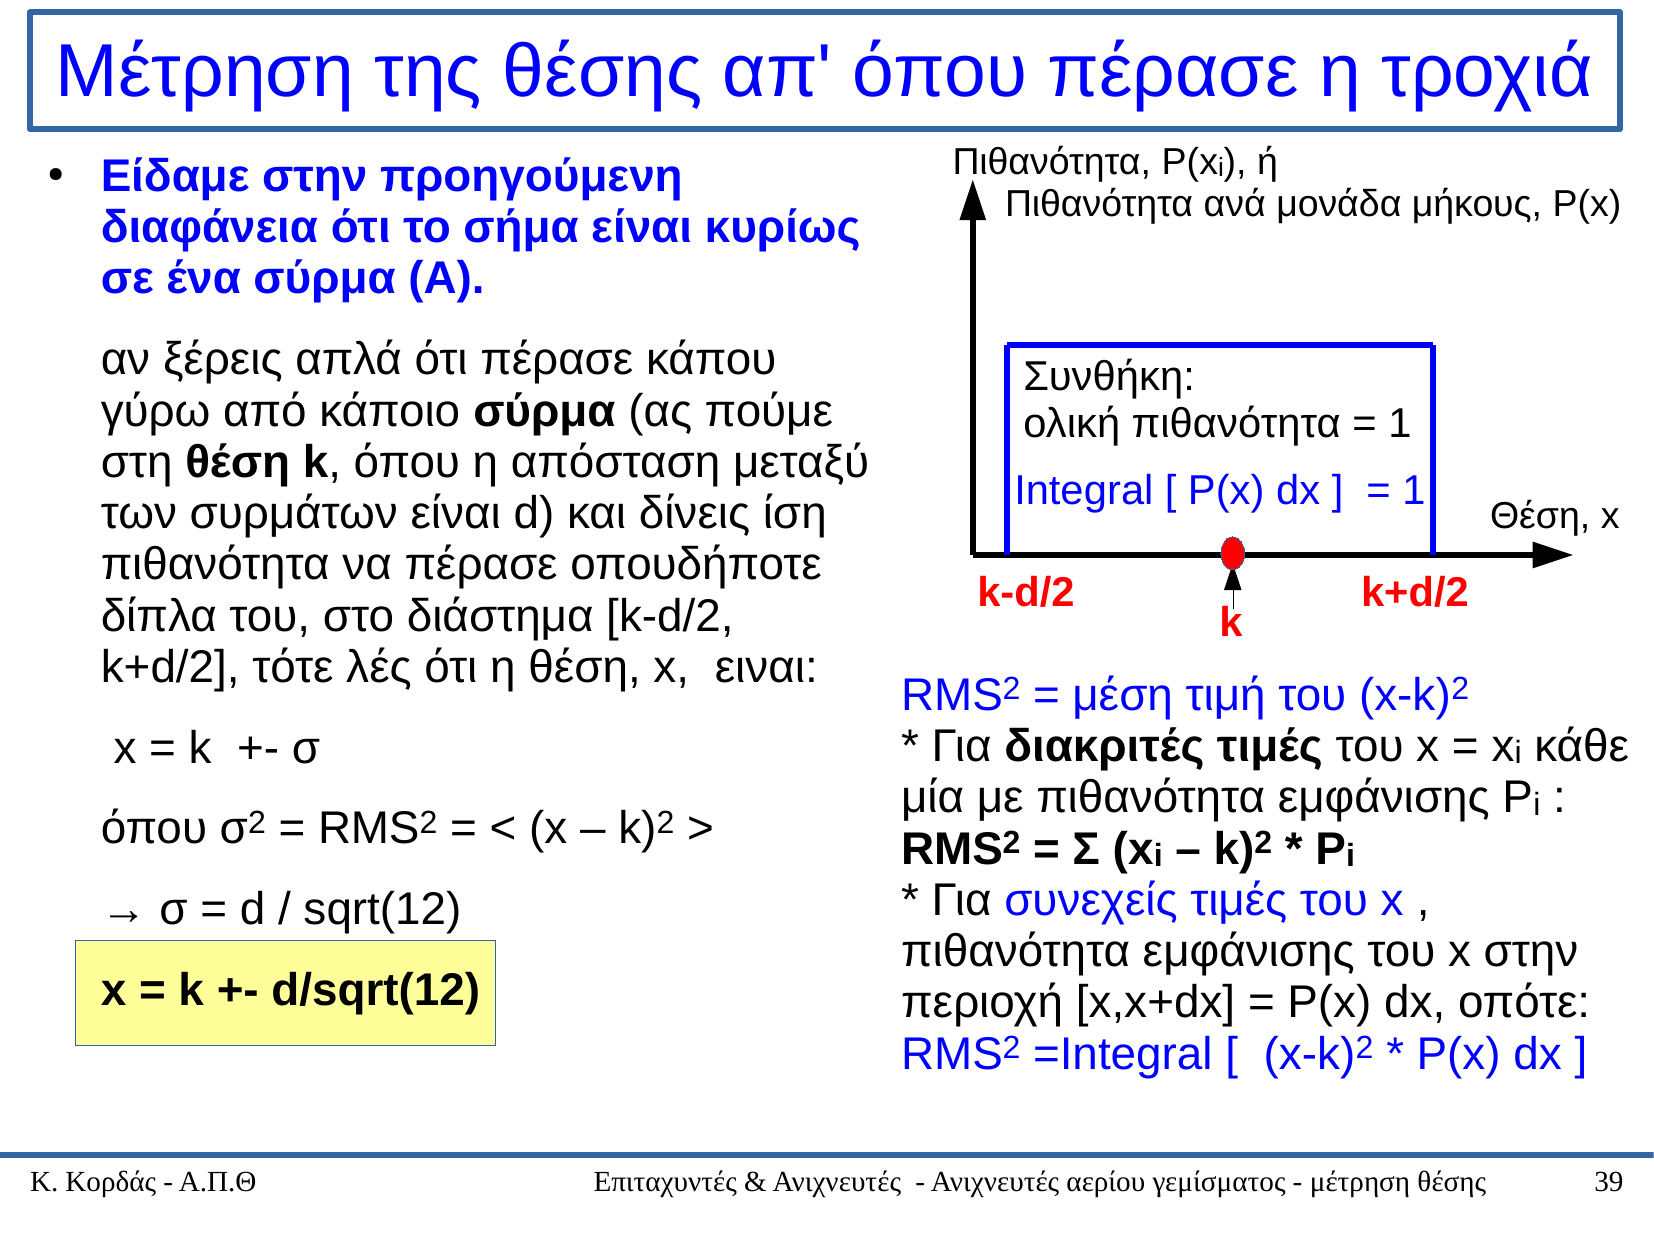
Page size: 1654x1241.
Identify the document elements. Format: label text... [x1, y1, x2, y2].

text_box k-d/2 [962, 561, 1090, 624]
title Μέτρηση της θέσης απ' όπου πέρασε η τροχιά [30, 12, 1621, 130]
text_box Ιntegral [ P(x) dx ] = 1 [999, 459, 1441, 521]
text_box Θέση, x [1475, 487, 1635, 544]
text_box RMS2 = μέση τιμή του (x-k)2 * Για διακριτές τιμές του x = xi κάθε μία με πιθανότητα εμφάνισης Pi : RMS2 = Σ (xi – k)2 * Pi * Για συνεχείς τιμές του x , πιθανότητα εμφάνισης του x στην περιοχή [x,x+dx] = P(x) dx, οπότε: RMS2 =Ιntegral [ (x-k)2 * P(x) dx ] [886, 661, 1654, 1123]
text_box Πιθανότητα, P(xi), ή Πιθανότητα ανά μονάδα μήκους, P(x) [937, 132, 1654, 241]
text_box [1220, 536, 1245, 570]
list Είδαμε στην προηγούμενη διαφάνεια ότι το σήμα είναι κυρίως σε ένα σύρμα (Α). αν ξέρεις απλά ότι πέρασε κάπου γύρω από κάποιο σύρμα (ας πούμε στη θέση k, όπου η απόσταση μεταξύ των συρμάτων είναι d) και δίνεις ίση πιθανότητα να πέρασε οπουδήποτε δίπλα του, στο διάστημα [k-d/2, k+d/2], τότε λές ότι η θέση, x, ειναι: x = k +- σ όπου σ2 = RMS2 = < (x – k)2 > → σ = d / sqrt(12) x = k +- d/sqrt(12) [30, 150, 886, 1111]
text_box Συνθήκη: ολική πιθανότητα = 1 [1008, 345, 1427, 455]
text_box k+d/2 [1346, 561, 1484, 624]
text_box k [1204, 590, 1258, 653]
